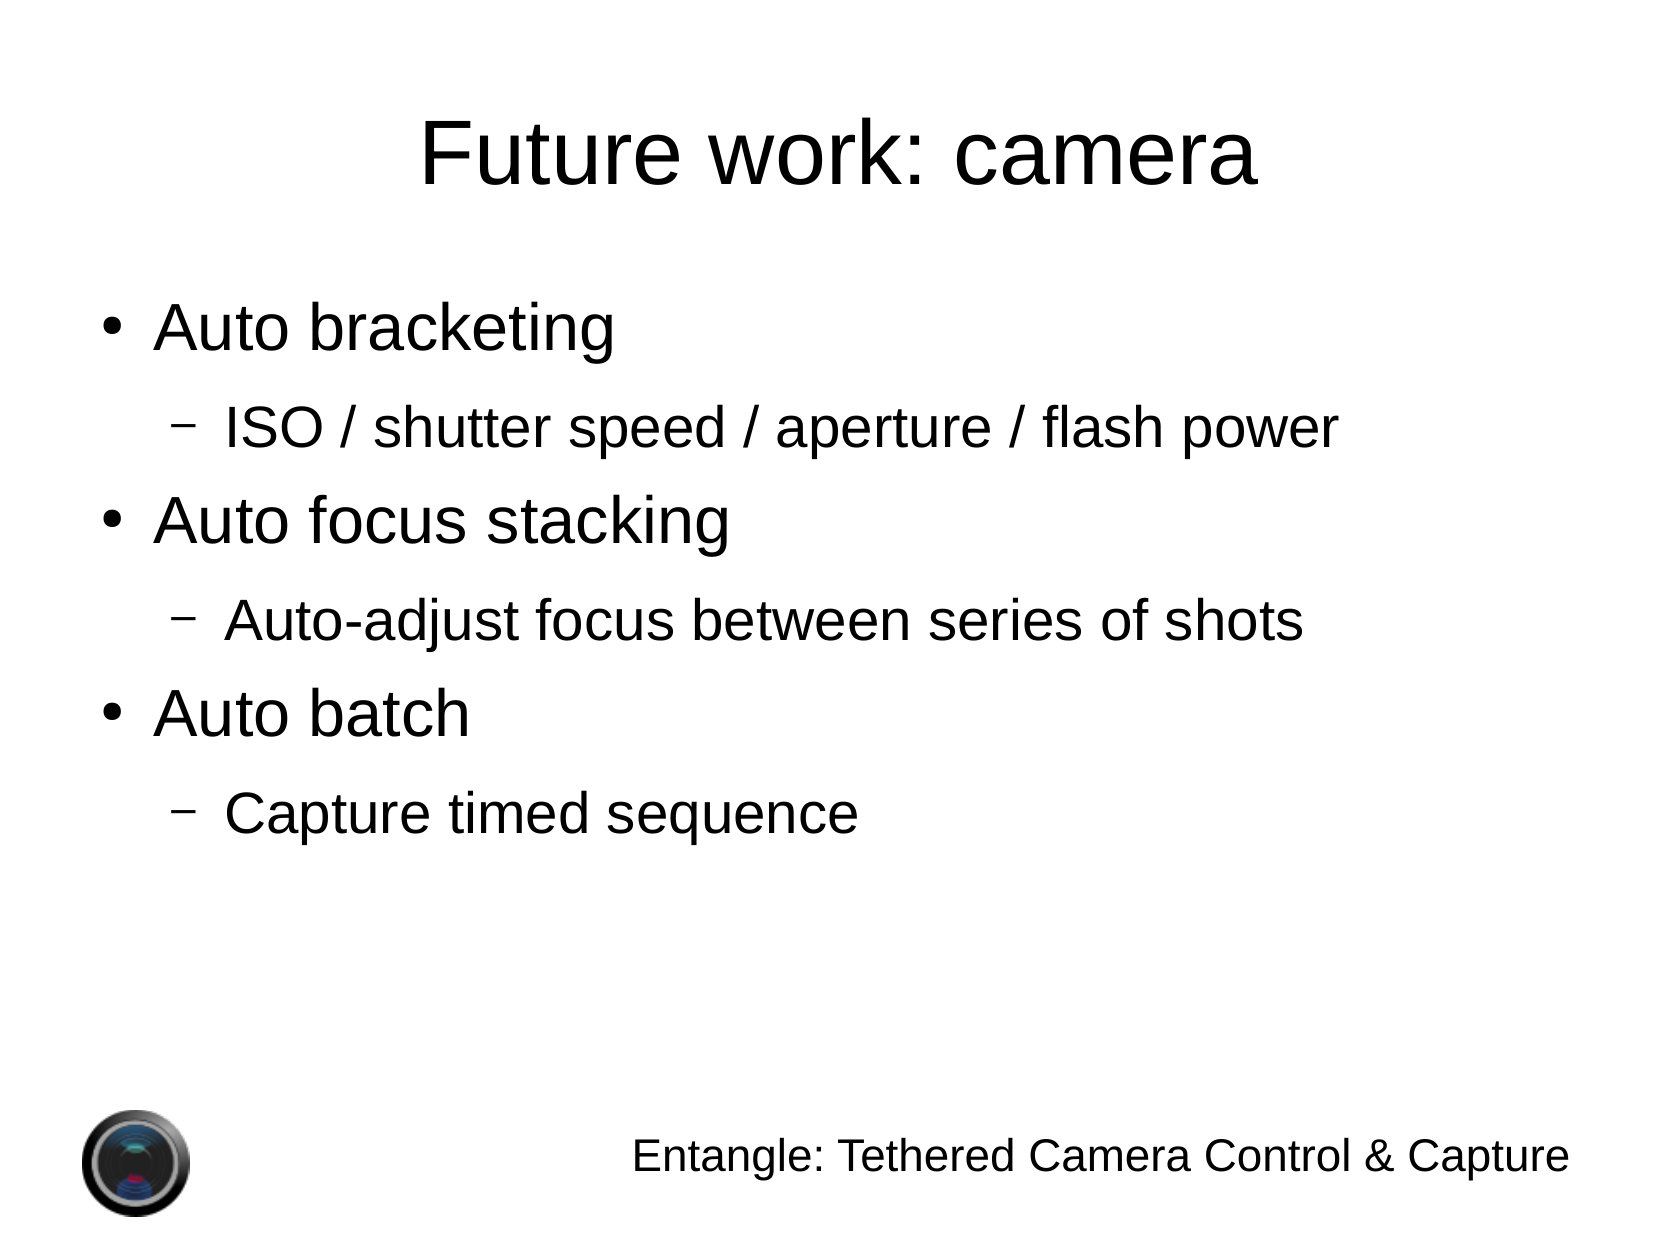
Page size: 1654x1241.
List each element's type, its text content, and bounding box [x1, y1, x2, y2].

picture [82, 1110, 190, 1217]
list Auto bracketing ISO / shutter speed / aperture / flash power Auto focus stacking Auto-adjust focus between series of shots Auto batch Capture timed sequence [82, 290, 1571, 1010]
title Future work: camera [82, 49, 1571, 257]
